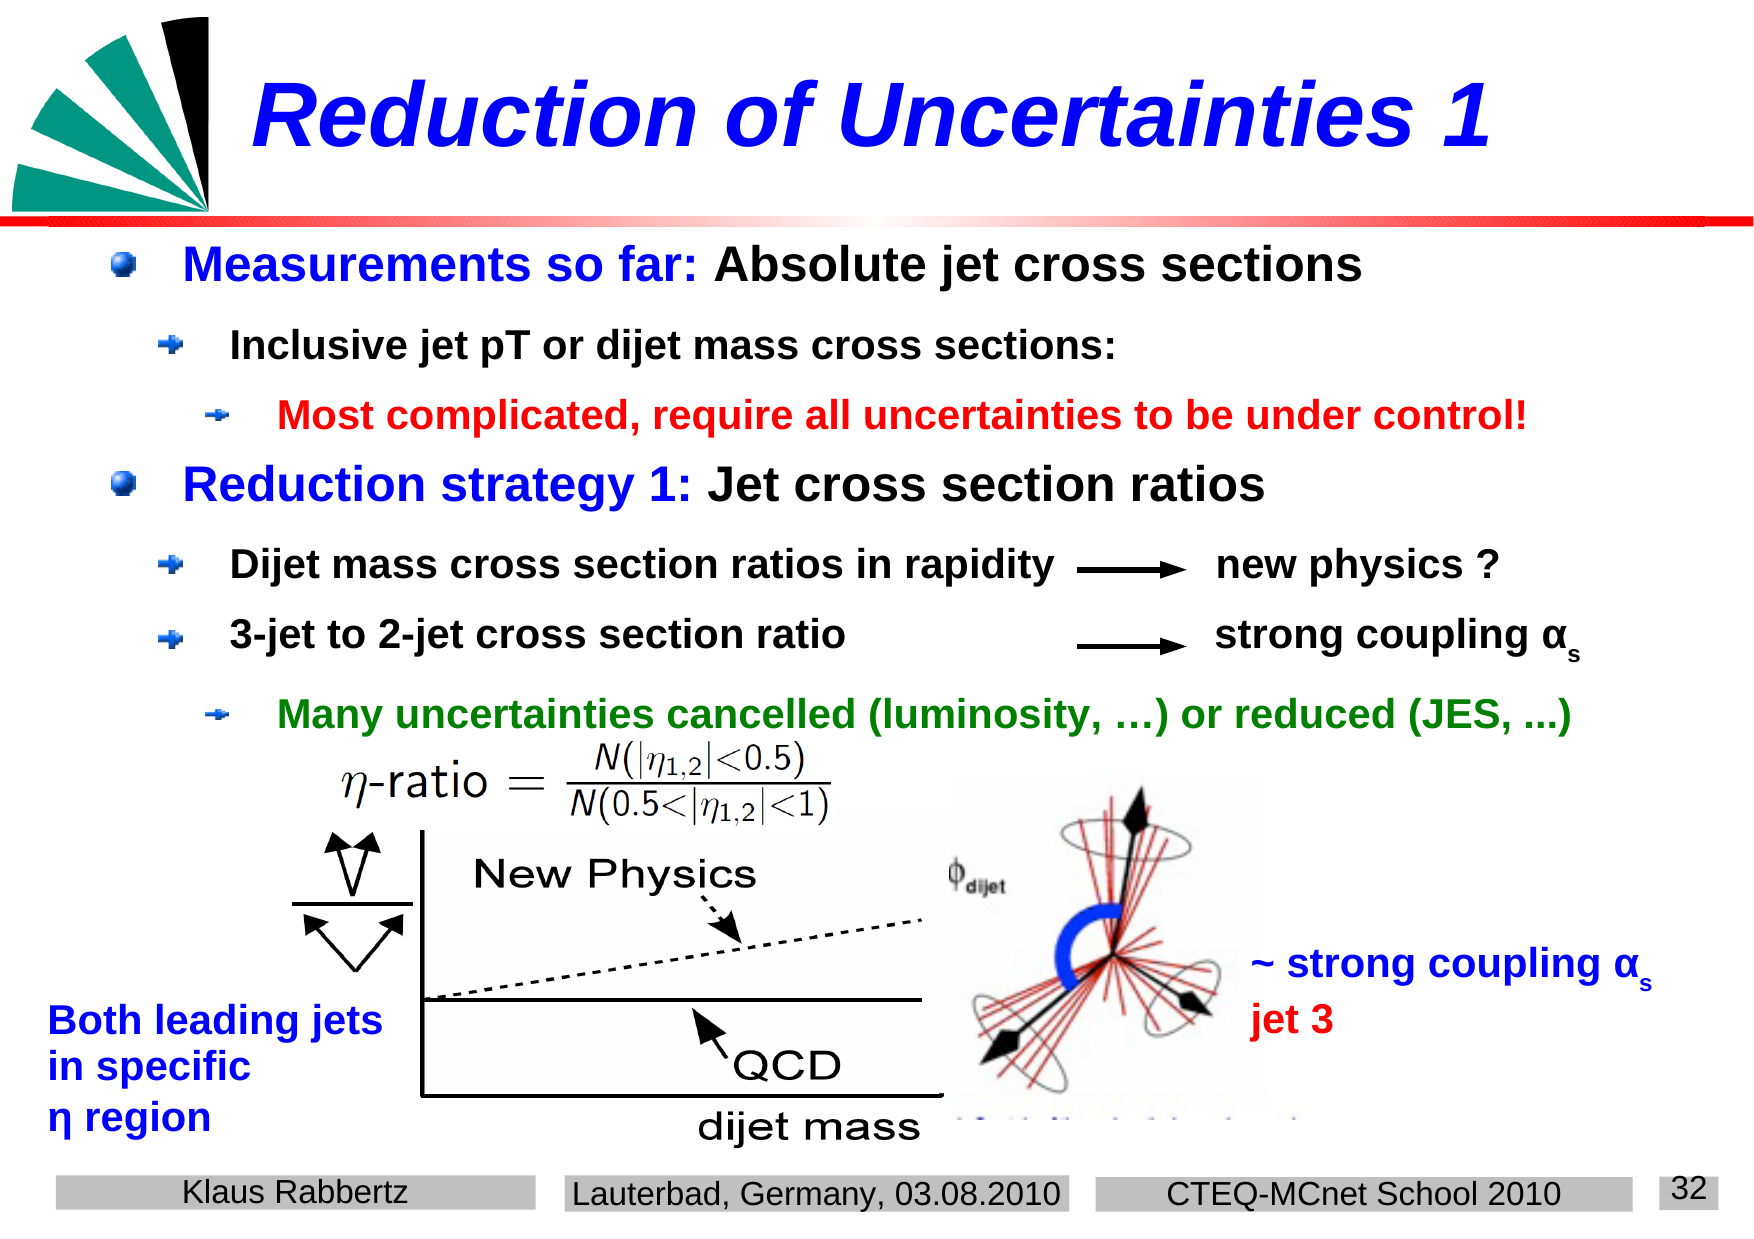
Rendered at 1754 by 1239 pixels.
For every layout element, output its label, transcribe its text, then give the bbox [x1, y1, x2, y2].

title Reduction of Uncertainties 1 [220, 16, 1525, 213]
picture [290, 1117, 1305, 1151]
text_box ~ strong coupling αs jet 3 [1639, 933, 1676, 1051]
text_box Both leading jets in specific η region [35, 990, 396, 1149]
picture [12, 17, 209, 214]
list Measurements so far: Absolute jet cross sections Inclusive jet pT or dijet mass cross sections: Most complicated, require all uncertainties to be under control! Reduction strategy 1: Jet cross section ratios Dijet mass cross section ratios in rapidity new physics ? 3-jet to 2-jet cross section ratio strong coupling αs Many uncertainties cancelled (luminosity, …) or reduced (JES, ...) [99, 236, 1639, 1117]
